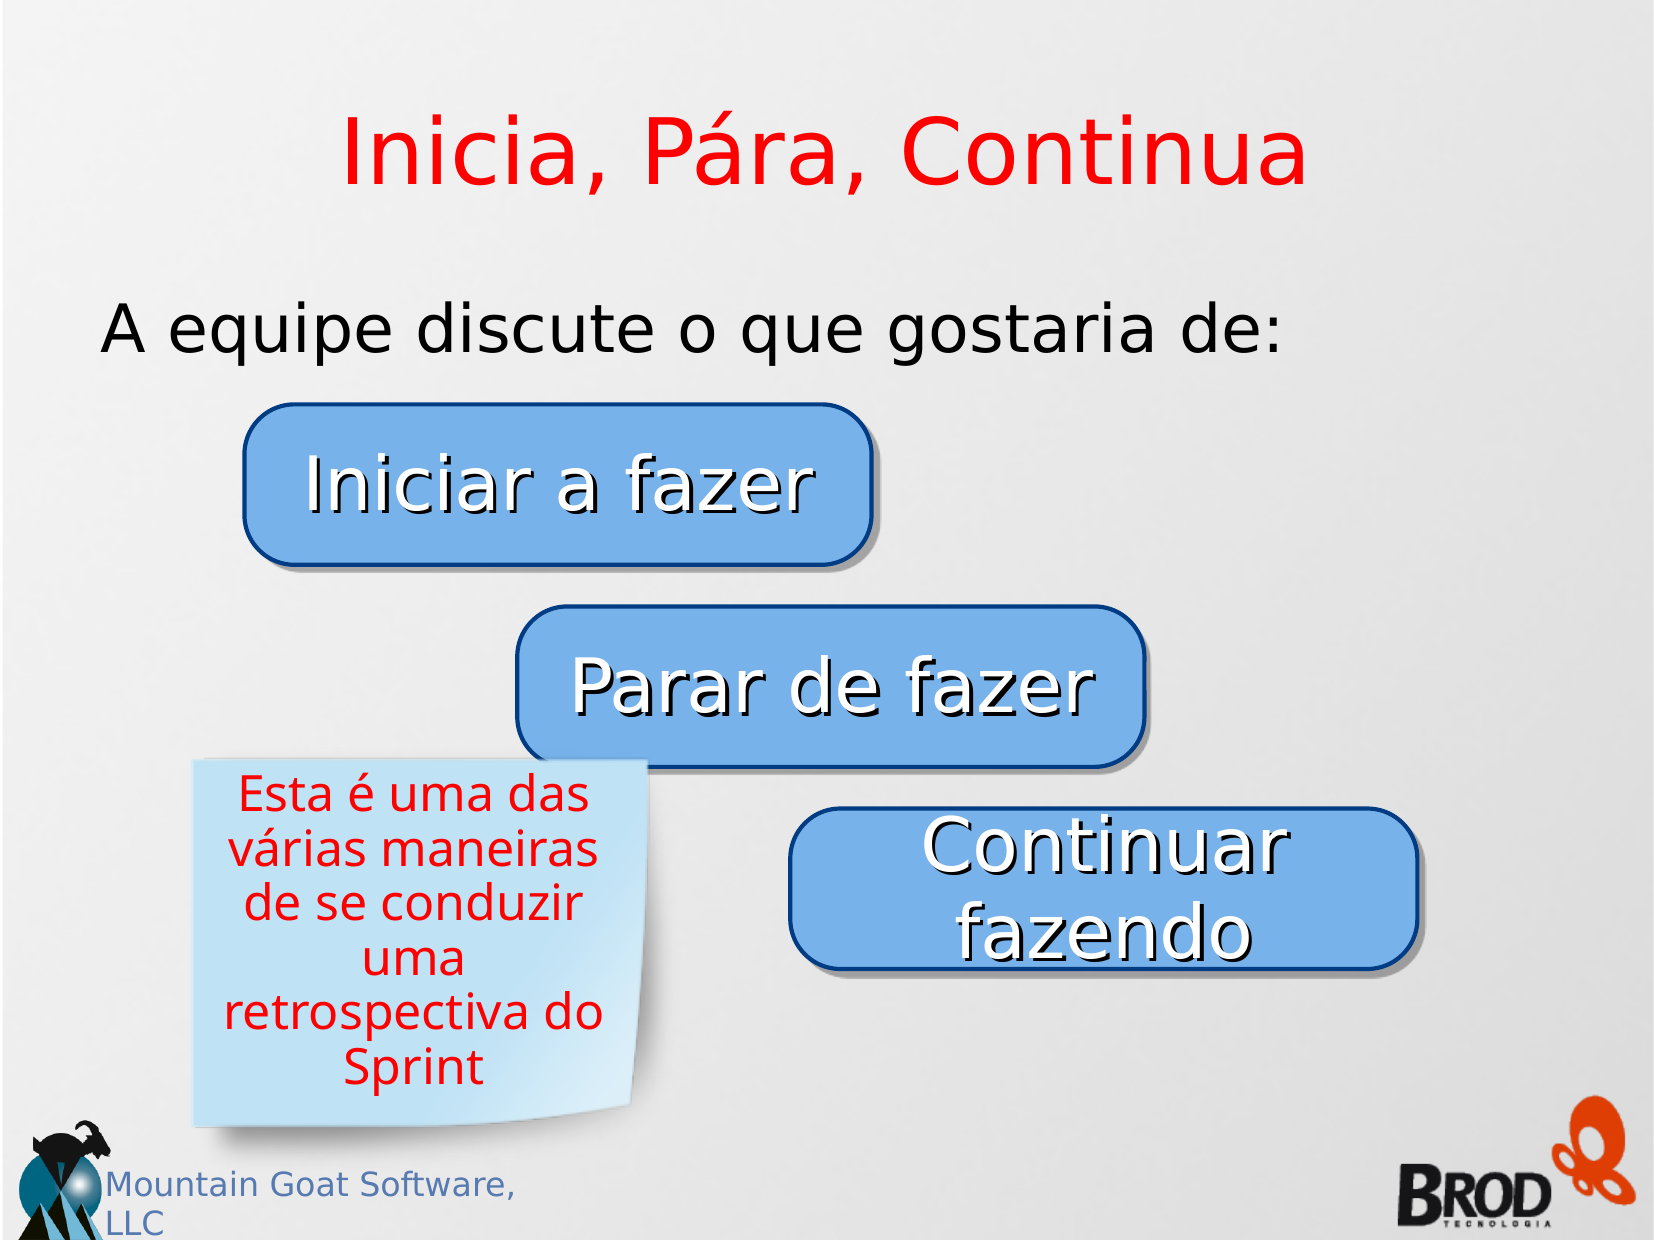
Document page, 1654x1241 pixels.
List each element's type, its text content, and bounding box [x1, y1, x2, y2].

title Inicia, Pára, Continua [82, 56, 1571, 250]
text_box Continuar fazendo [790, 808, 1418, 969]
list A equipe discute o que gostaria de: [82, 290, 1571, 384]
text_box Esta é uma das várias maneiras de se conduzir uma retrospectiva do Sprint [208, 794, 620, 1070]
text_box Parar de fazer [517, 606, 1145, 767]
picture [2, 0, 1654, 1241]
text_box Iniciar a fazer [244, 404, 872, 565]
